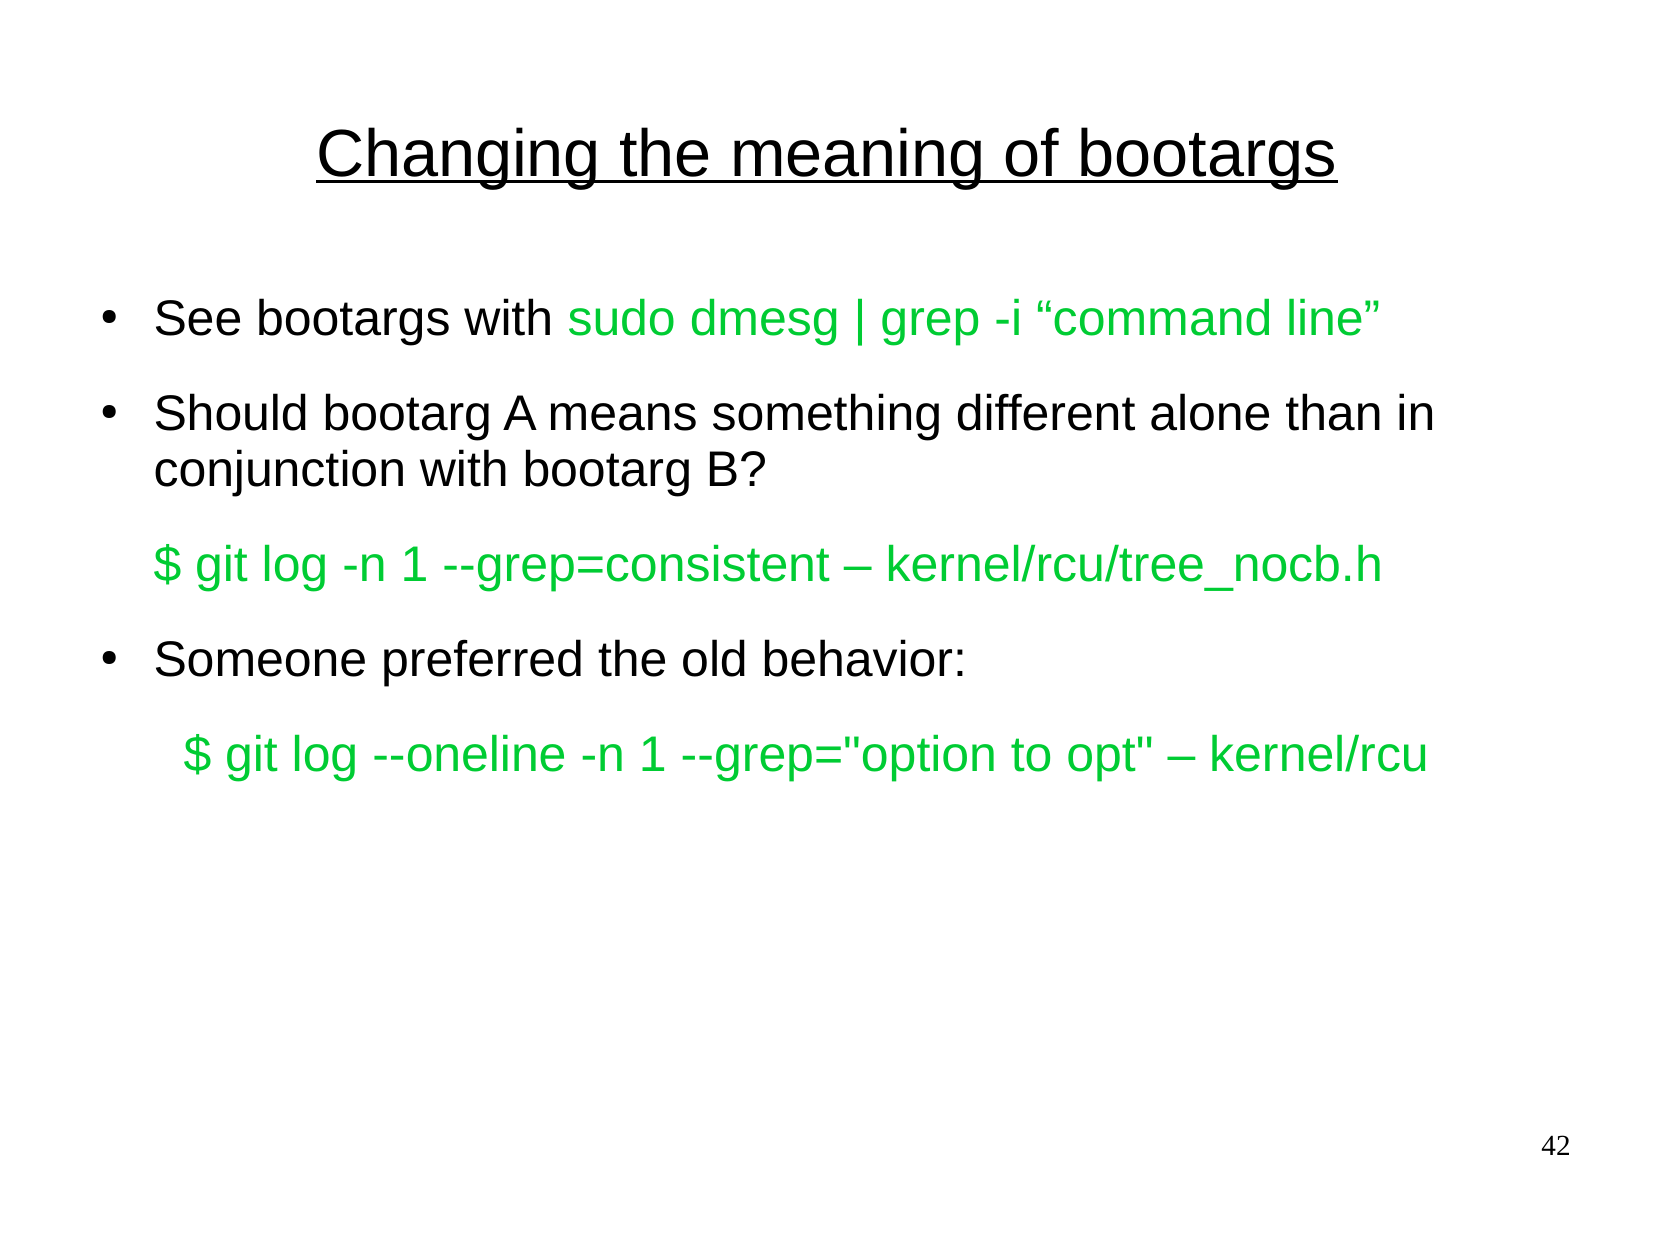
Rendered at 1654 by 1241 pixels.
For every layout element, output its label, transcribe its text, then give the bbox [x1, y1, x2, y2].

list See bootargs with sudo dmesg | grep -i “command line” Should bootarg A means something different alone than in conjunction with bootarg B? $ git log -n 1 --grep=consistent – kernel/rcu/tree_nocb.h Someone preferred the old behavior: $ git log --oneline -n 1 --grep="option to opt" – kernel/rcu [82, 290, 1571, 1010]
title Changing the meaning of bootargs [82, 49, 1571, 257]
